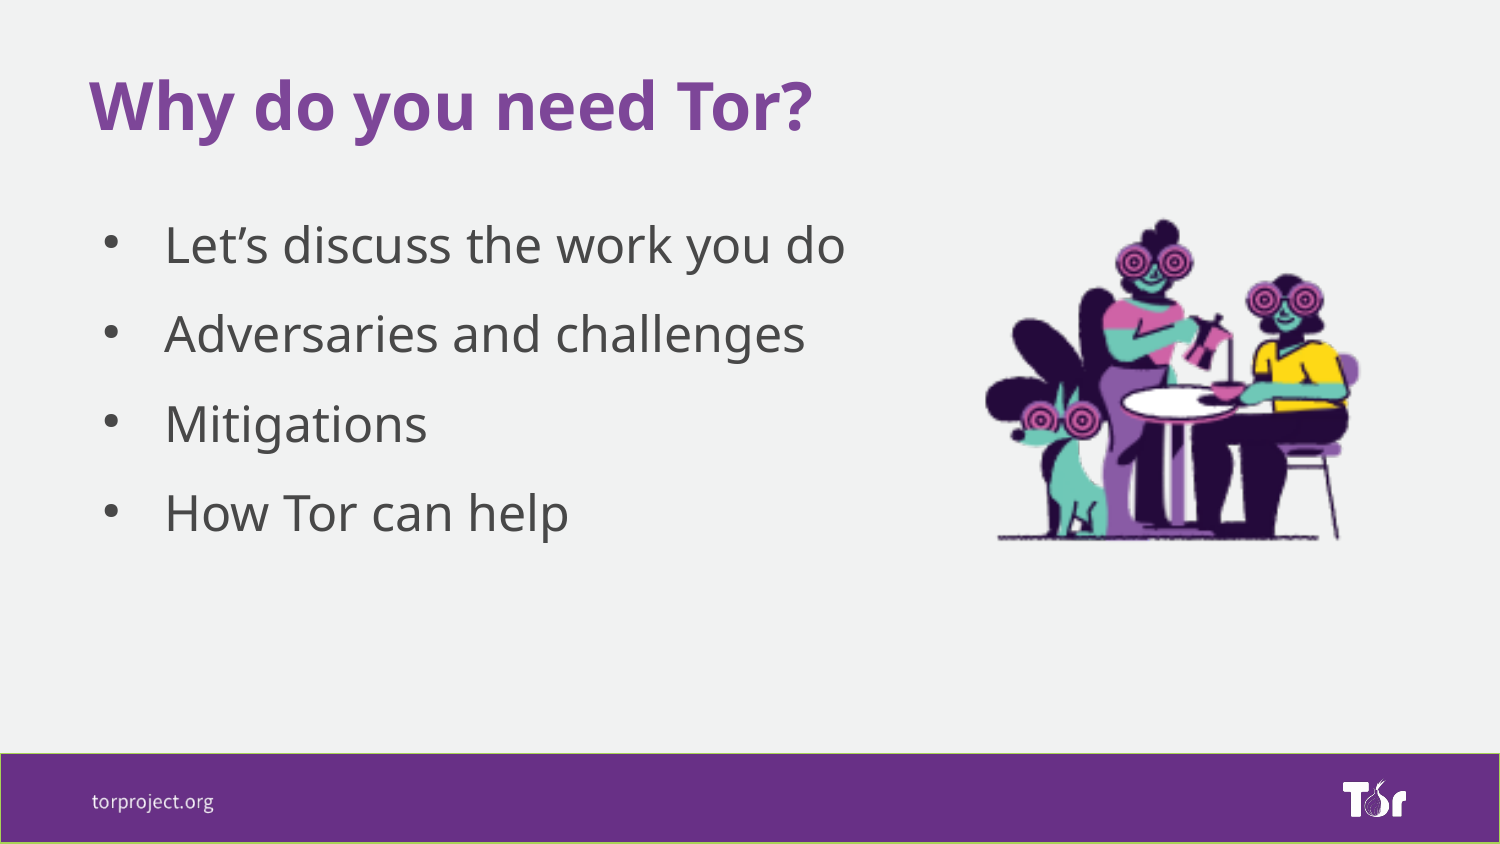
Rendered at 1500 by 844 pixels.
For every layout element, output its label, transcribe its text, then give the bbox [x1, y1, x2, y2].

picture [1343, 778, 1406, 817]
picture [75, 780, 604, 821]
text_box Why do you need Tor? [75, 33, 1425, 174]
text_box Let’s discuss the work you do Adversaries and challenges Mitigations How Tor can help [75, 205, 1425, 763]
picture [935, 206, 1425, 573]
